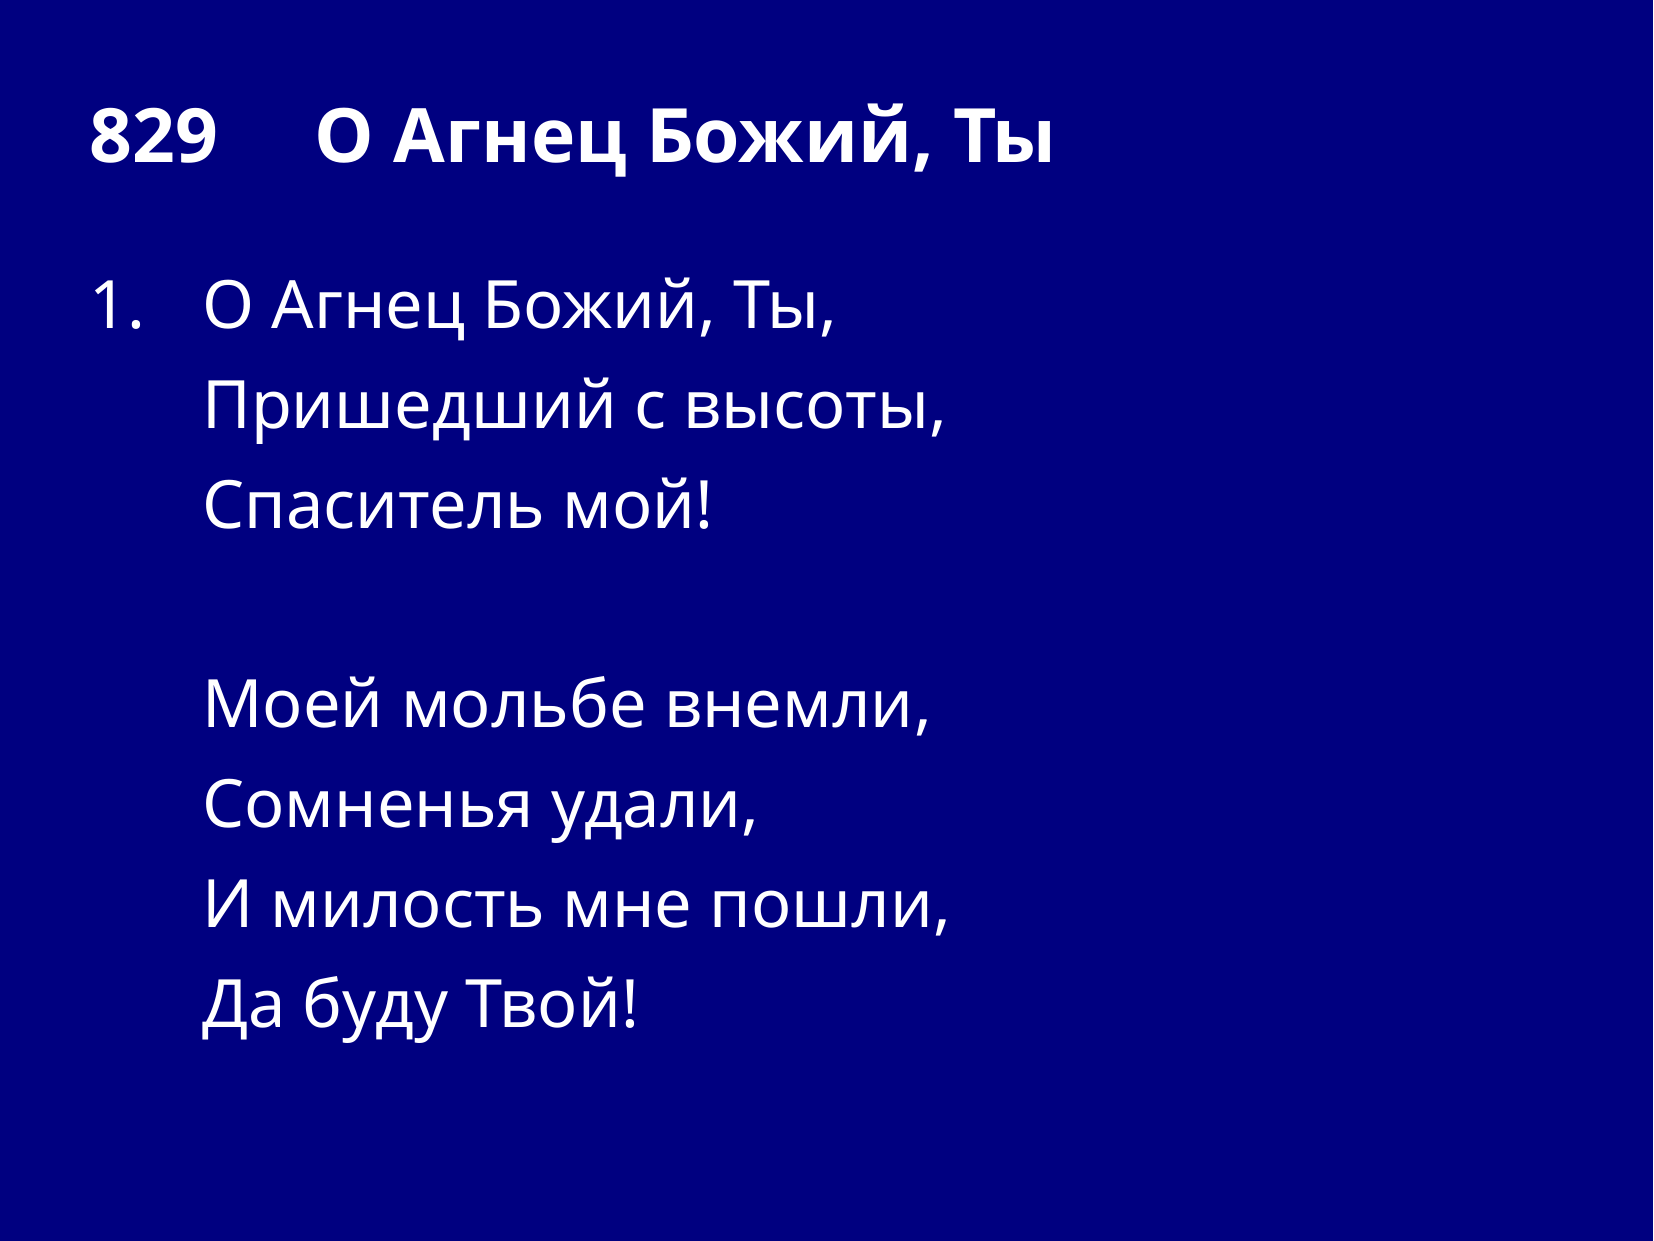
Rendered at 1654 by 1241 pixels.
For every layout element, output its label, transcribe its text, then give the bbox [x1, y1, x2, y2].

text_box 1. О Агнец Божий, Ты, Пришедший с высоты, Спаситель мой! Моей мольбе внемли, Сомненья удали, И милость мне пошли, Да буду Твой! [75, 188, 1576, 1163]
text_box 829 О Агнец Божий, Ты [75, 75, 1576, 188]
